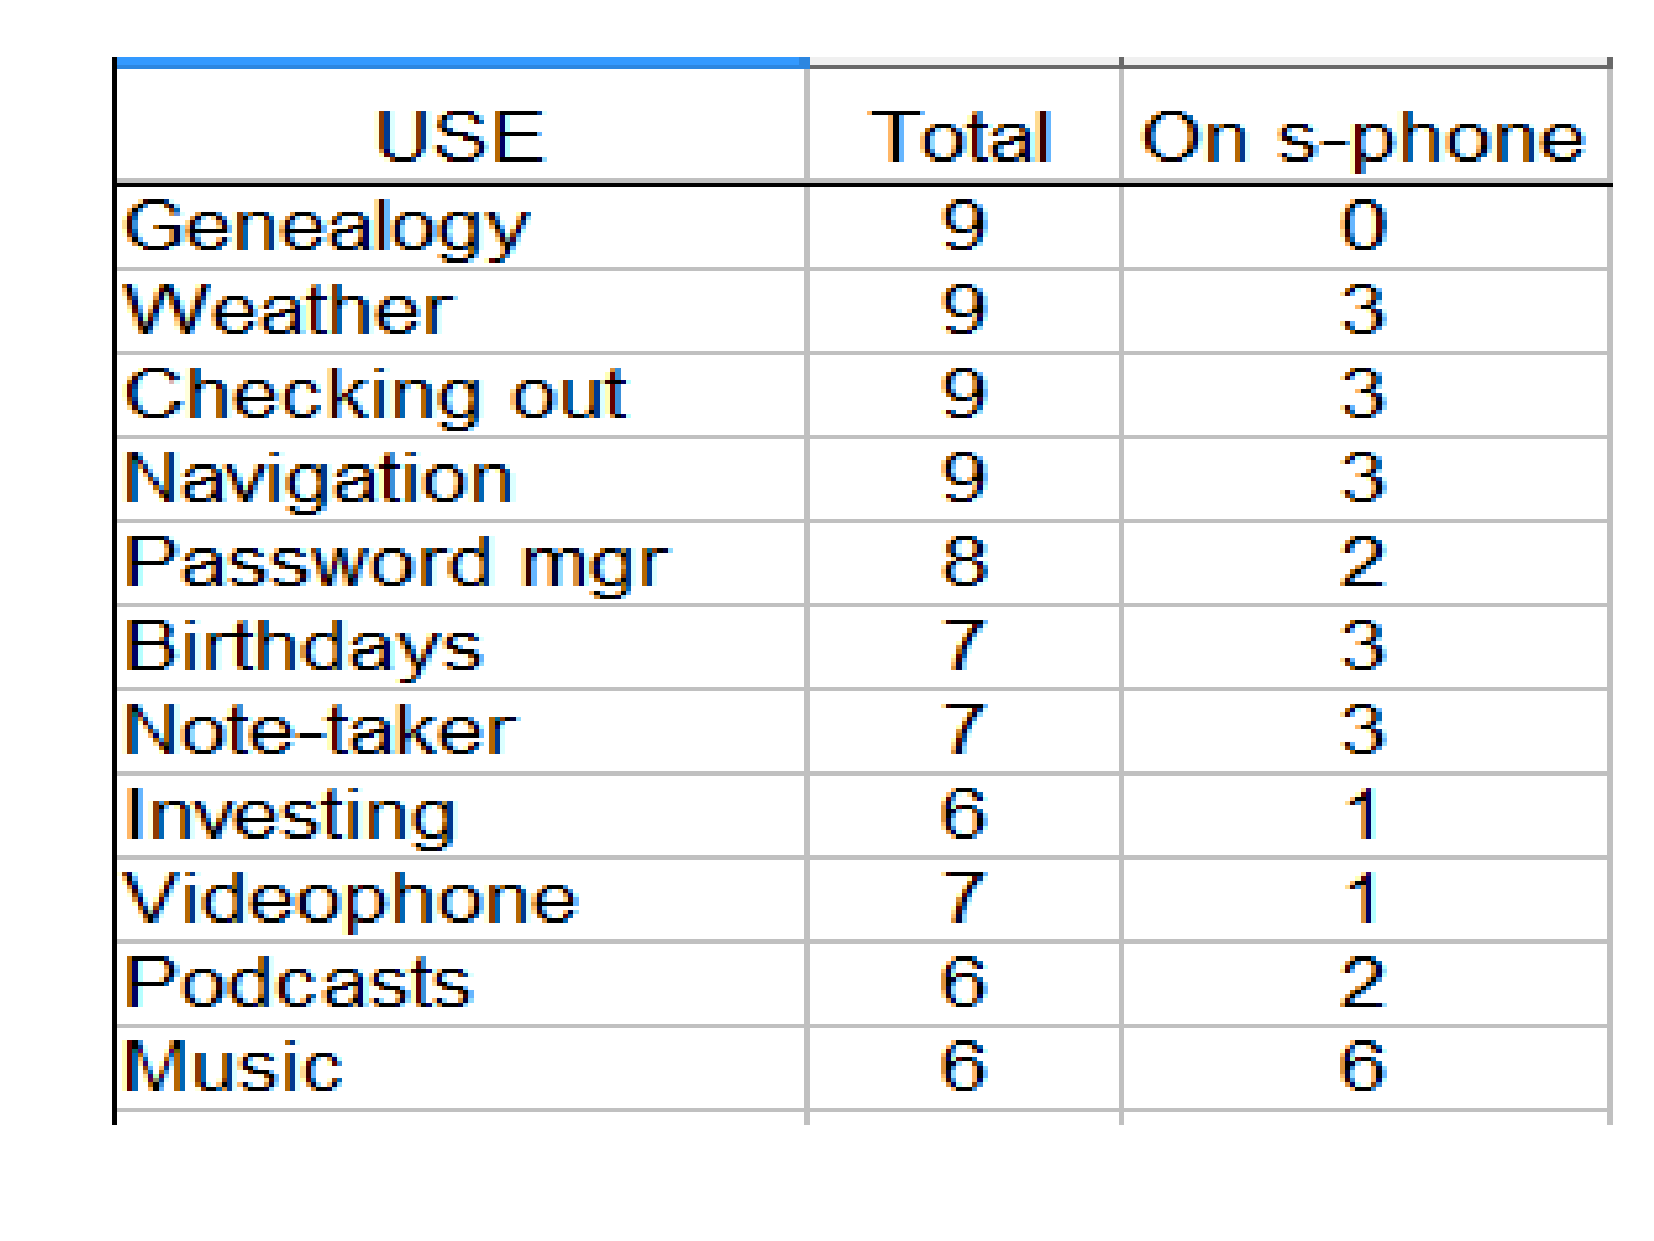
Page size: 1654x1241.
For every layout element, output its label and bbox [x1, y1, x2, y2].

picture [112, 57, 1613, 1126]
